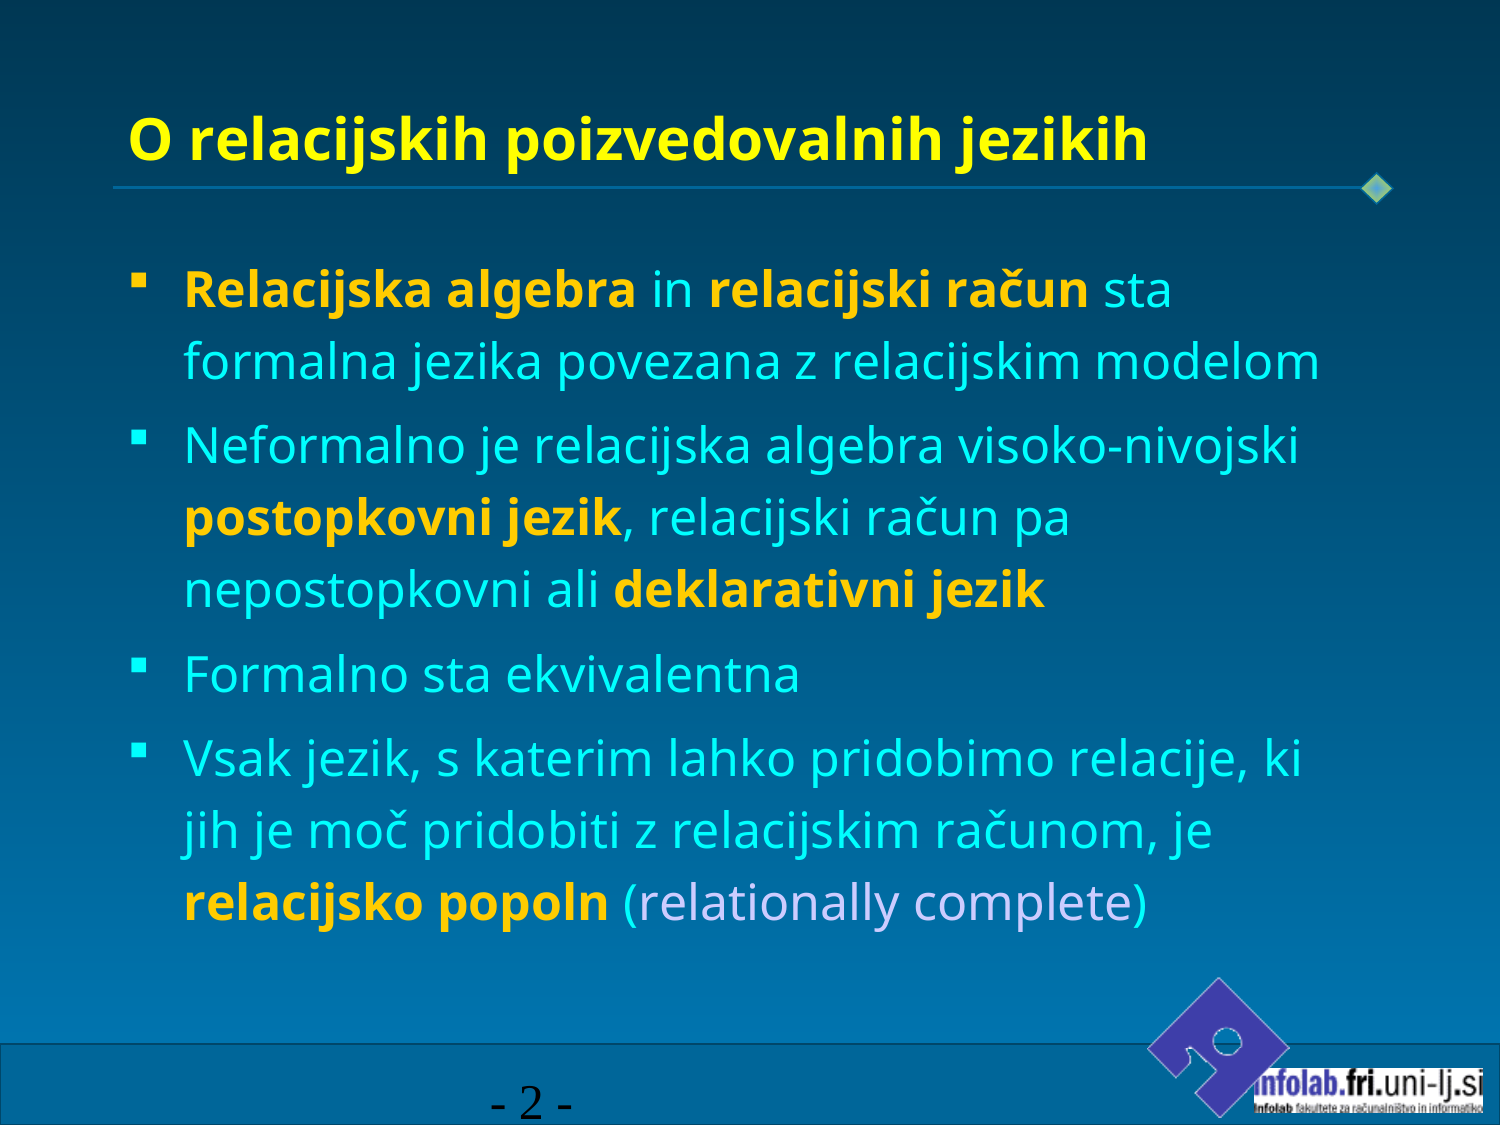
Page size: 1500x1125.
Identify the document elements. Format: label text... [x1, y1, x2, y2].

title O relacijskih poizvedovalnih jezikih [112, 94, 1388, 181]
picture [1149, 978, 1482, 1117]
list Relacijska algebra in relacijski račun sta formalna jezika povezana z relacijskim modelom Neformalno je relacijska algebra visoko-nivojski postopkovni jezik, relacijski račun pa nepostopkovni ali deklarativni jezik Formalno sta ekvivalentna Vsak jezik, s katerim lahko pridobimo relacije, ki jih je moč pridobiti z relacijskim računom, je relacijsko popoln (relationally complete) [112, 237, 1388, 963]
